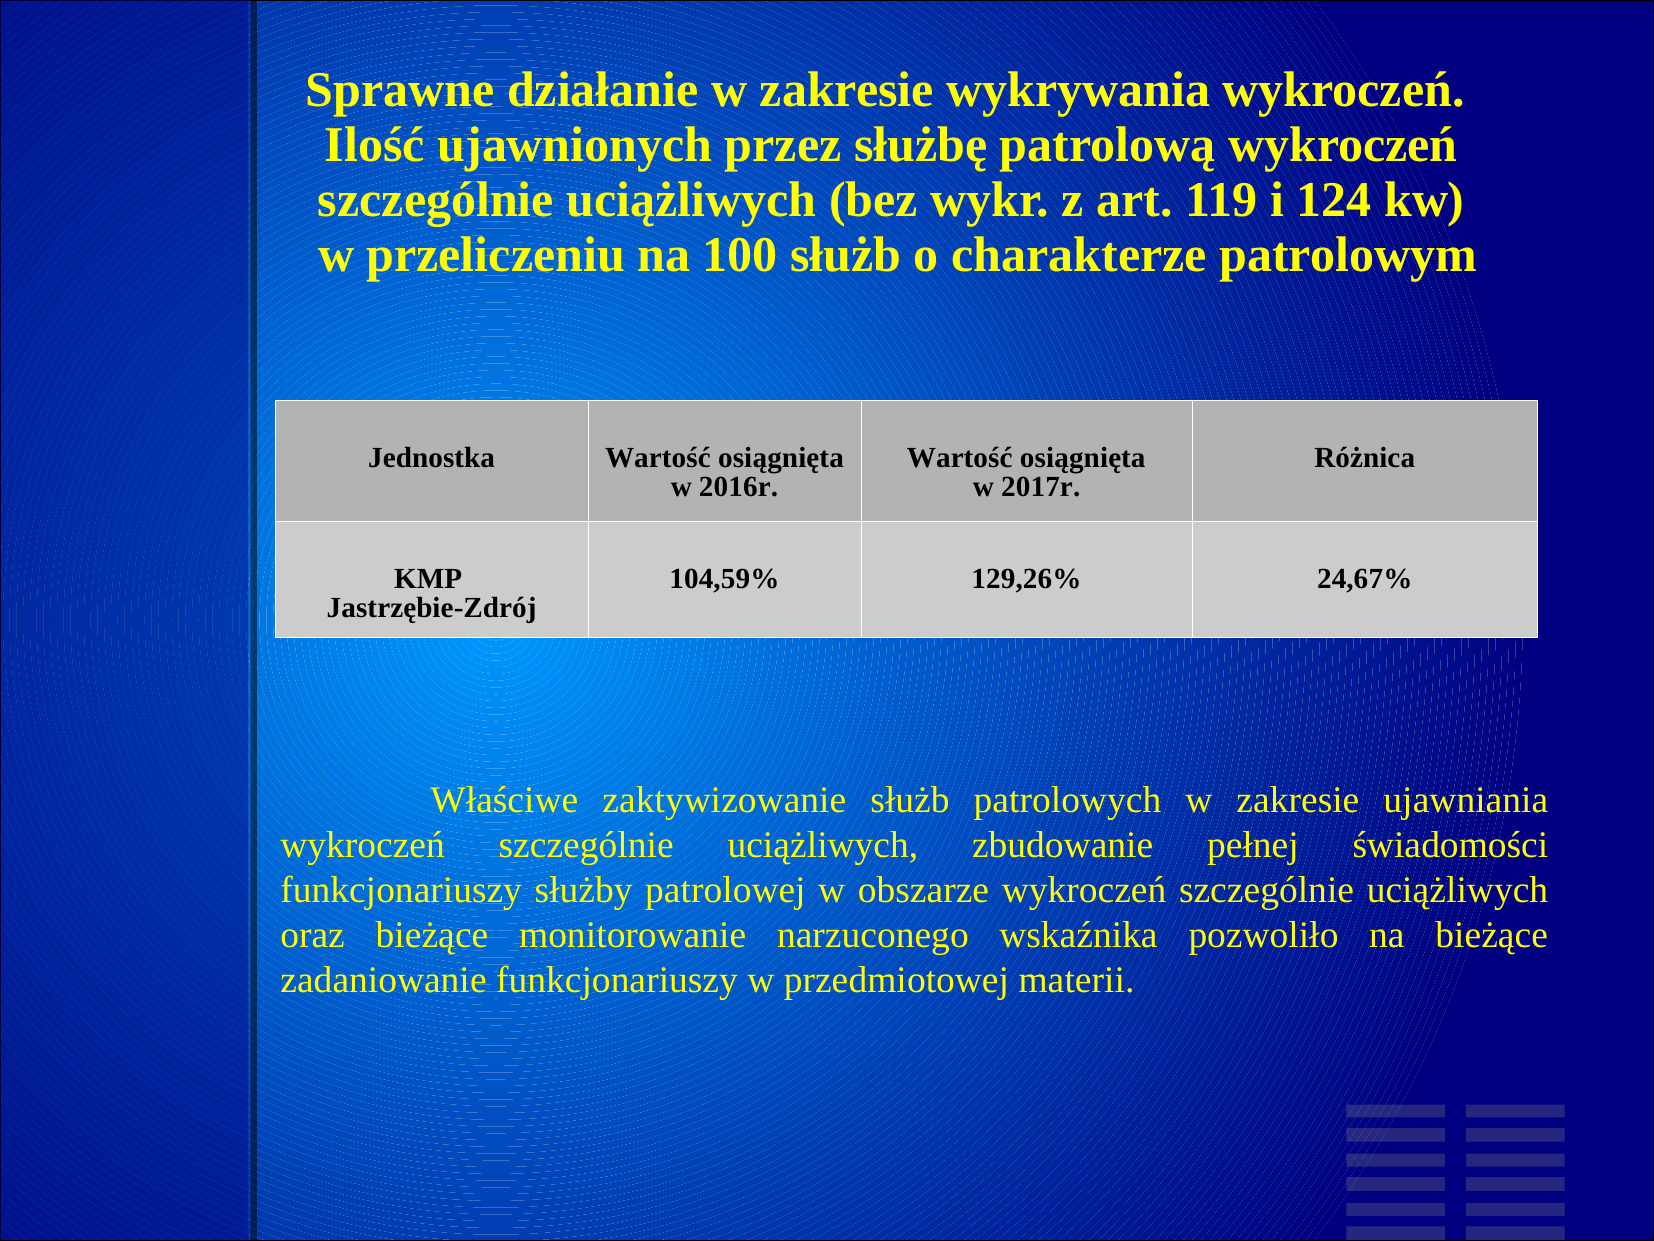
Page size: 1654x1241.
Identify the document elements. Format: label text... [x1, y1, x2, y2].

table_header Różnica [1193, 401, 1537, 521]
table_header Wartość osiągnięta w 2016r. [589, 401, 861, 521]
table_cell KMP Jastrzębie-Zdrój [276, 522, 588, 637]
table_header Wartość osiągnięta w 2017r. [862, 401, 1192, 521]
table_cell 24,67% [1193, 522, 1537, 637]
table_cell 104,59% [589, 522, 861, 637]
table_cell 129,26% [862, 522, 1192, 637]
table_header Jednostka [276, 401, 588, 521]
title Sprawne działanie w zakresie wykrywania wykroczeń. Ilość ujawnionych przez służbę patrolową wykroczeń szczególnie uciążliwych (bez wykr. z art. 119 i 124 kw) w przeliczeniu na 100 służb o charakterze patrolowym [177, 59, 1571, 286]
text_box Właściwe zaktywizowanie służb patrolowych w zakresie ujawniania wykroczeń szczególnie uciążliwych, zbudowanie pełnej świadomości funkcjonariuszy służby patrolowej w obszarze wykroczeń szczególnie uciążliwych oraz bieżące monitorowanie narzuconego wskaźnika pozwoliło na bieżące zadaniowanie funkcjonariuszy w przedmiotowej materii. [265, 767, 1565, 1023]
